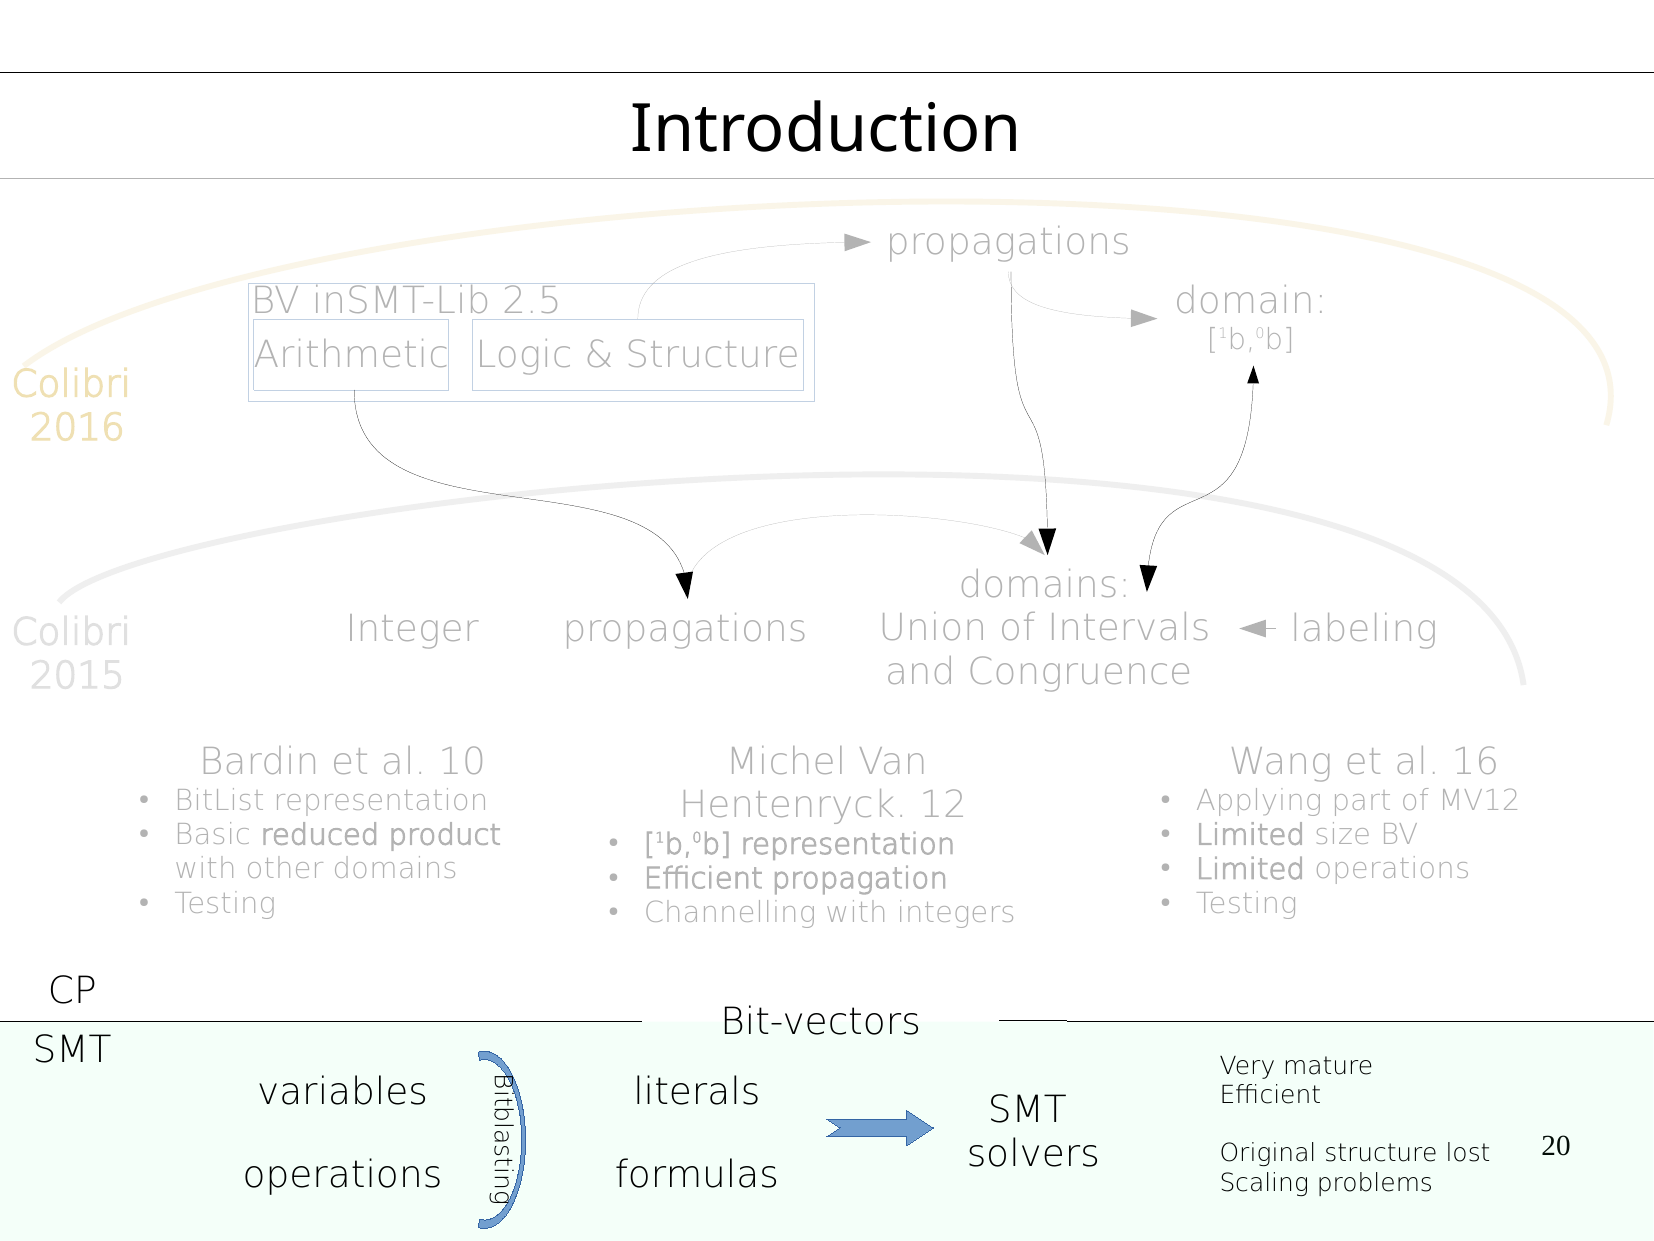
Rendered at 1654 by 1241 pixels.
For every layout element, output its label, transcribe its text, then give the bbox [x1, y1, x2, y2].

text_box formulas [582, 1145, 812, 1205]
text_box operations [227, 1145, 458, 1205]
text_box [0, 165, 1654, 957]
text_box CP [0, 961, 157, 1021]
text_box Very mature Efficient Original structure lost Scaling problems [1204, 1043, 1607, 1205]
text_box SMT solvers [891, 1080, 1176, 1184]
text_box Bitblasting [466, 1057, 526, 1223]
text_box Introduction [0, 72, 1654, 165]
text_box literals [582, 1062, 812, 1122]
text_box SMT [0, 1021, 157, 1080]
text_box Bit-vectors [641, 992, 1013, 1052]
text_box [0, 1021, 1654, 1241]
text_box variables [227, 1062, 458, 1122]
